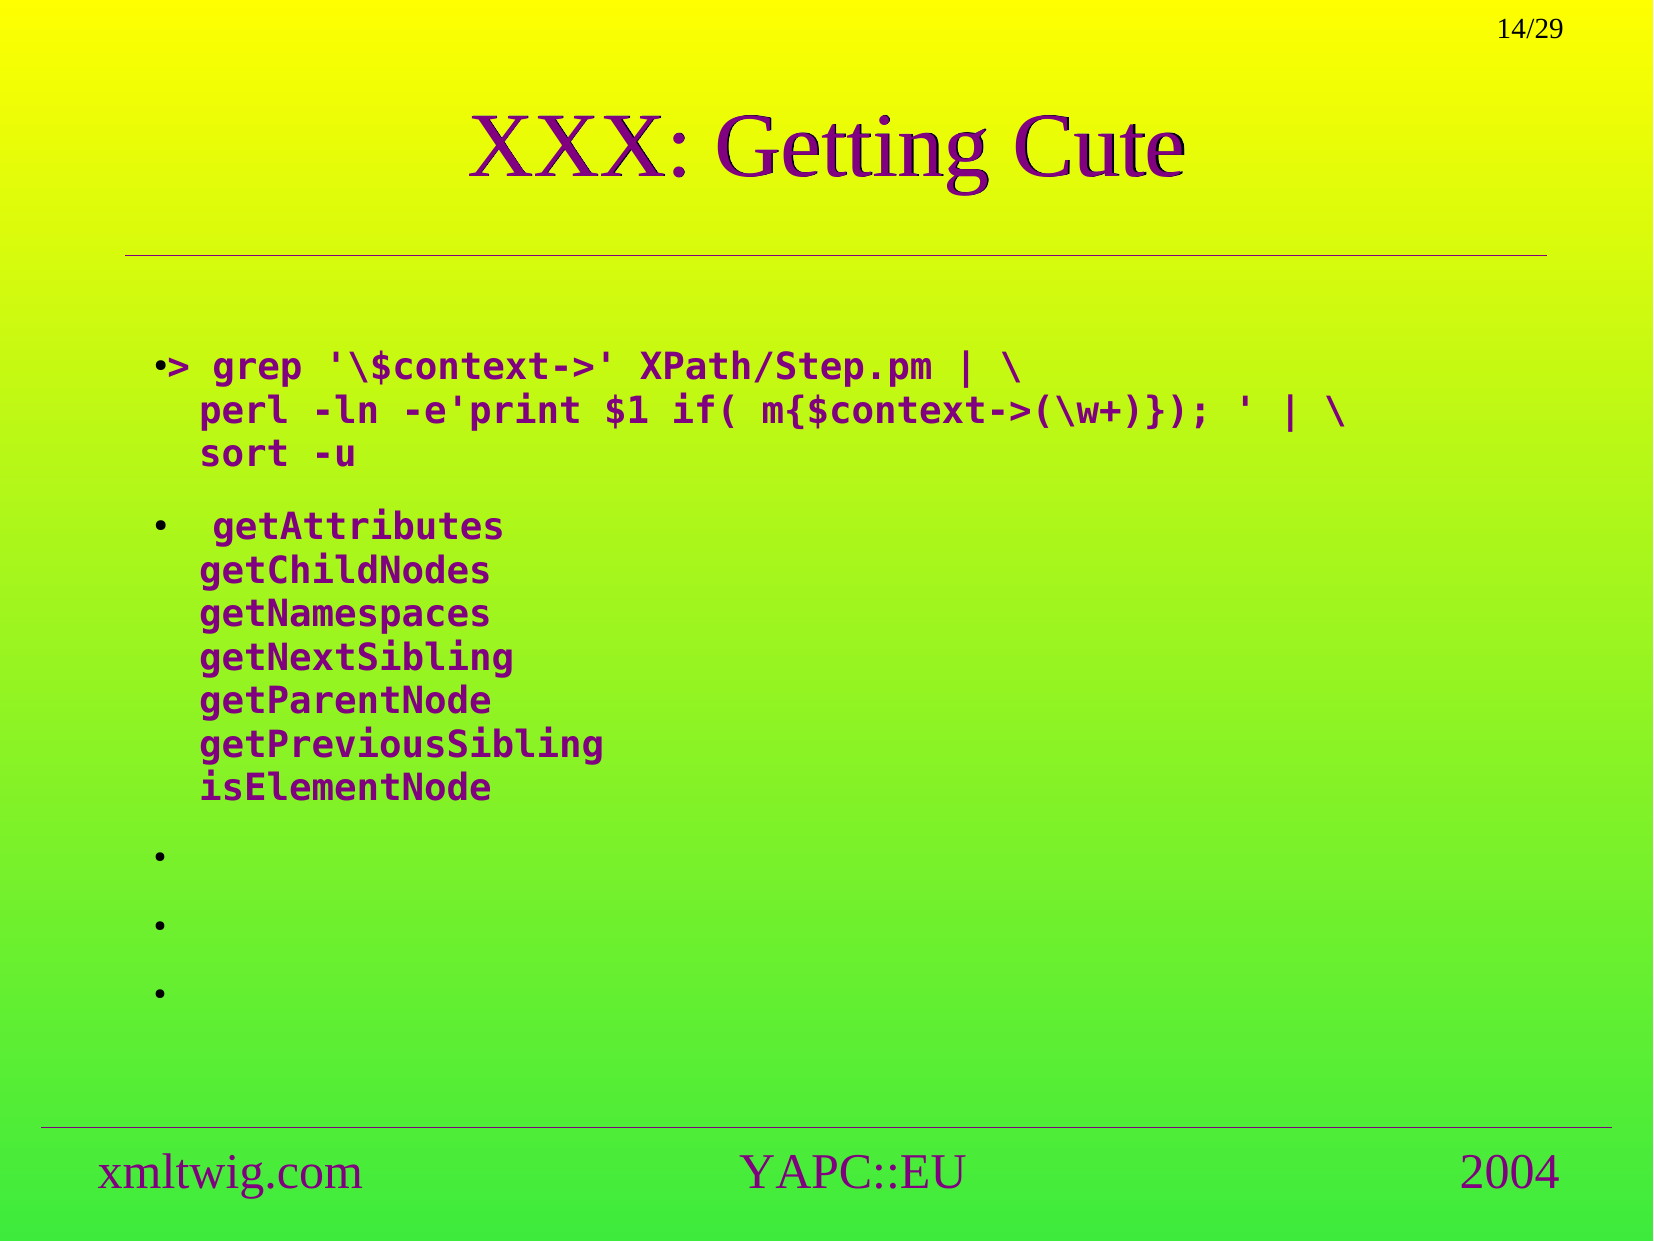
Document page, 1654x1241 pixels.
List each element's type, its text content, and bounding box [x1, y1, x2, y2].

title XXX: Getting Cute [121, 66, 1533, 225]
list > grep '\$context->' XPath/Step.pm | \ perl -ln -e'print $1 if( m{$context->(\w+)}); ' | \ sort -u getAttributes getChildNodes getNamespaces getNextSibling getParentNode getPreviousSibling isElementNode [121, 344, 1533, 1067]
